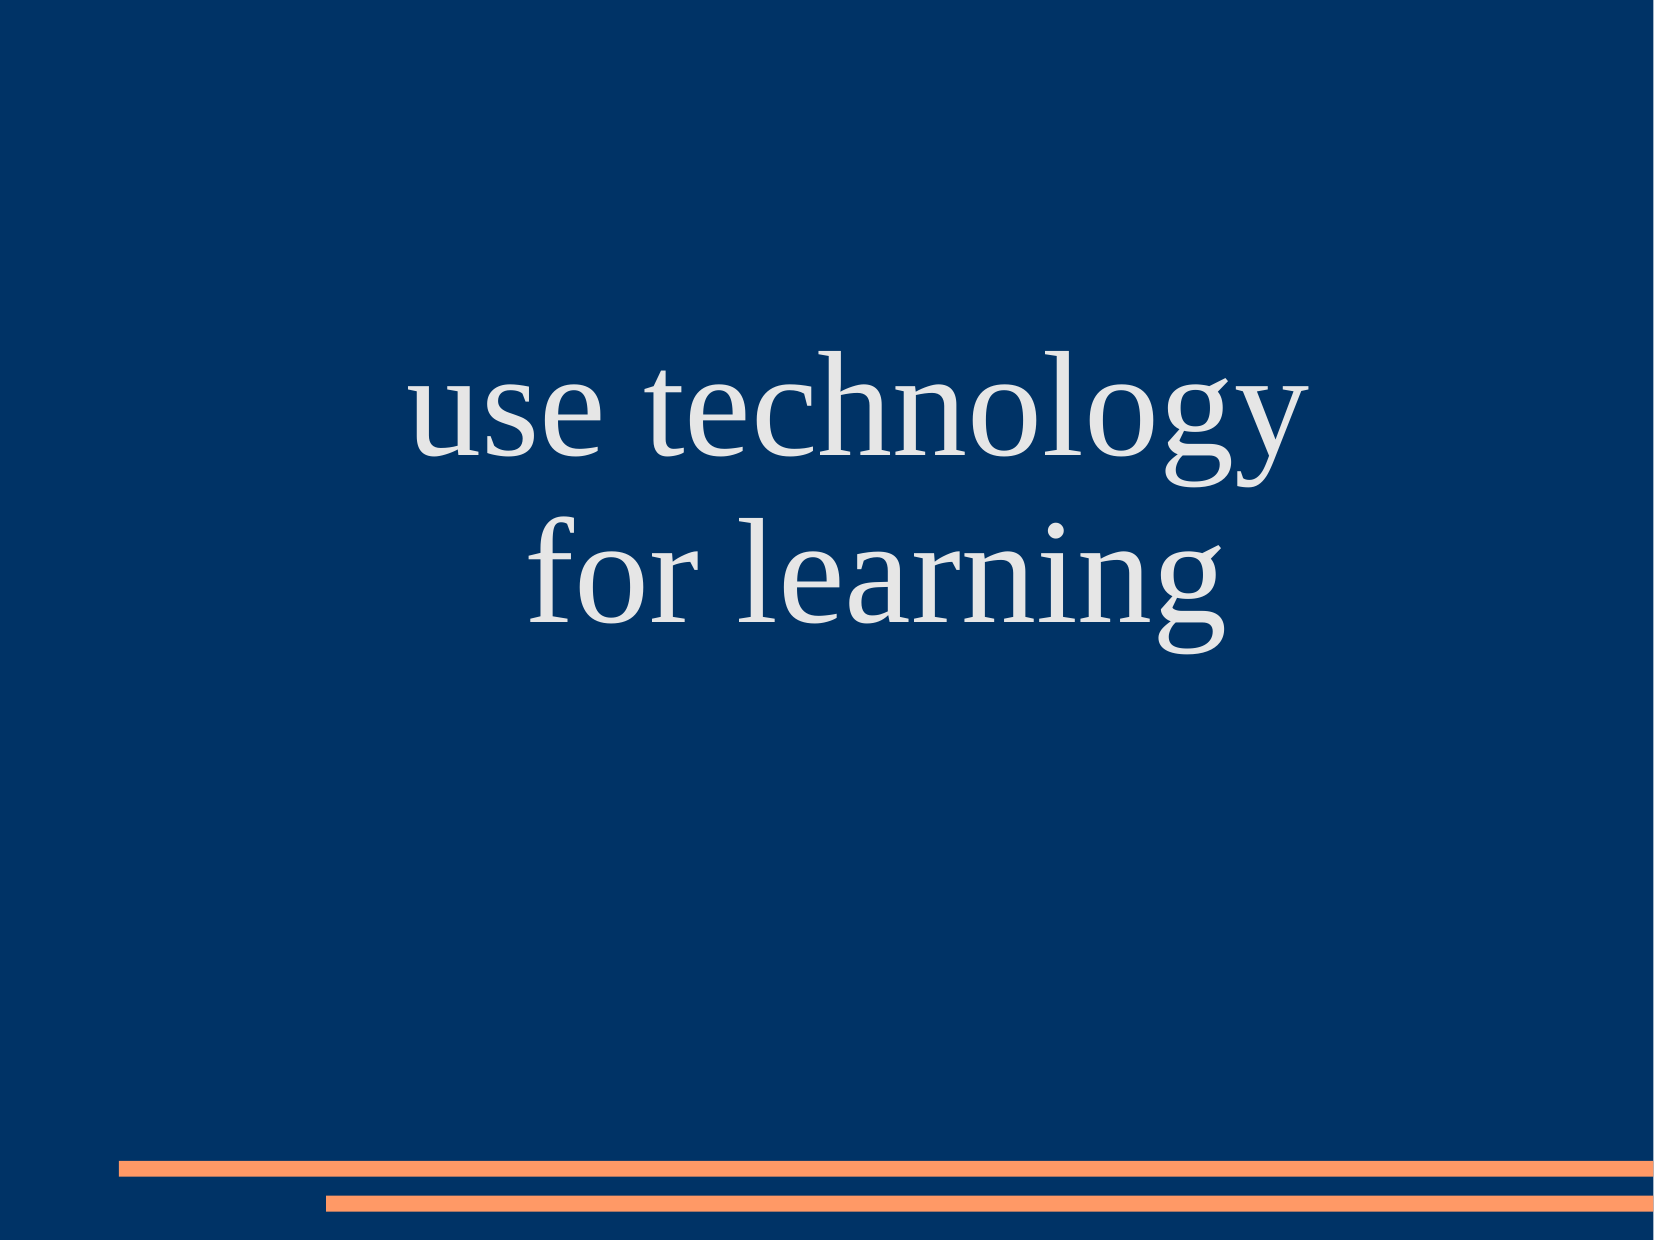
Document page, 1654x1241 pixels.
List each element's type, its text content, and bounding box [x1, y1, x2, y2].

list use technology for learning [121, 322, 1561, 1132]
